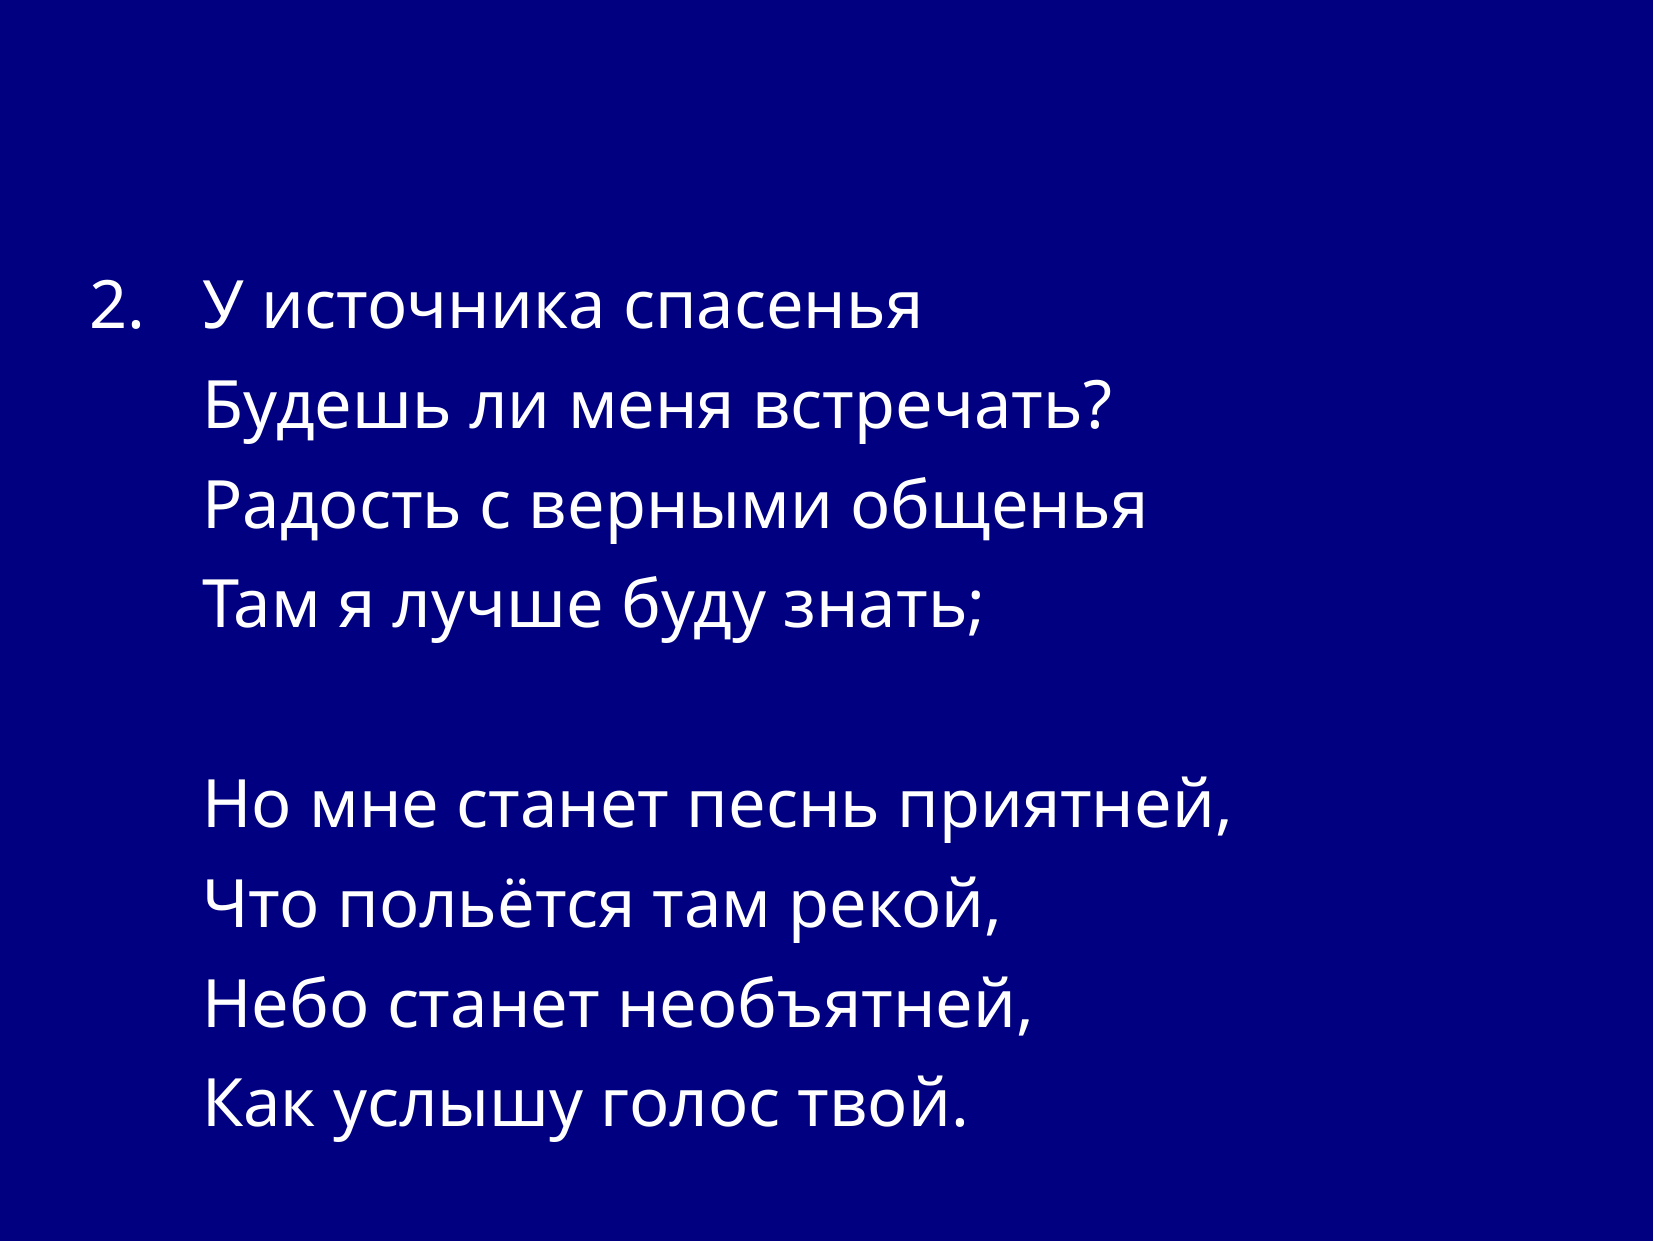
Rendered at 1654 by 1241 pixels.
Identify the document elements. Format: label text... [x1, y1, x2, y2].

text_box 2. У источника спасенья Будешь ли меня встречать? Радость с верными общенья Там я лучше буду знать; Но мне станет песнь приятней, Что польётся там рекой, Небо станет необъятней, Как услышу голос твой. [75, 150, 1576, 1163]
